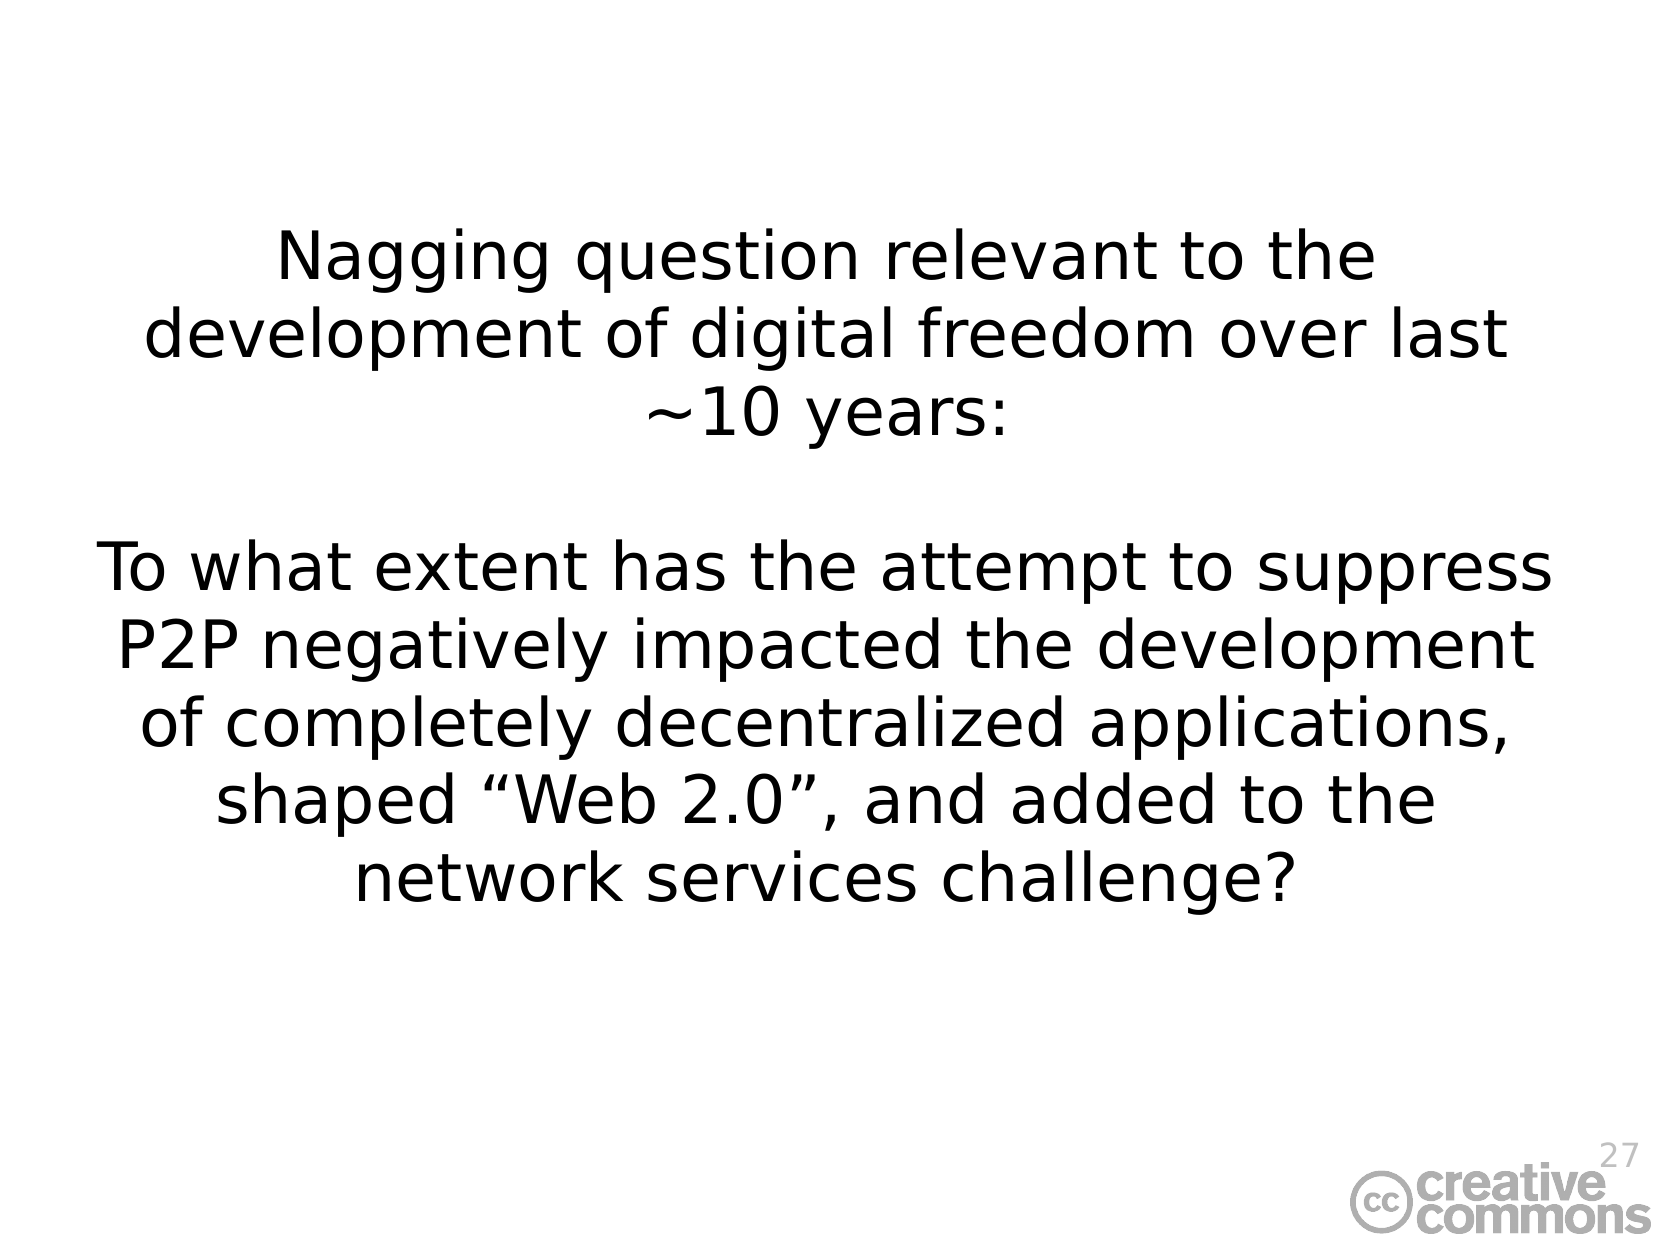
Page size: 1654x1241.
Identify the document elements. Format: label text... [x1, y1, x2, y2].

picture [1350, 1162, 1651, 1234]
title Nagging question relevant to the development of digital freedom over last ~10 years: To what extent has the attempt to suppress P2P negatively impacted the development of completely decentralized applications, shaped “Web 2.0”, and added to the network services challenge? [82, 217, 1571, 918]
